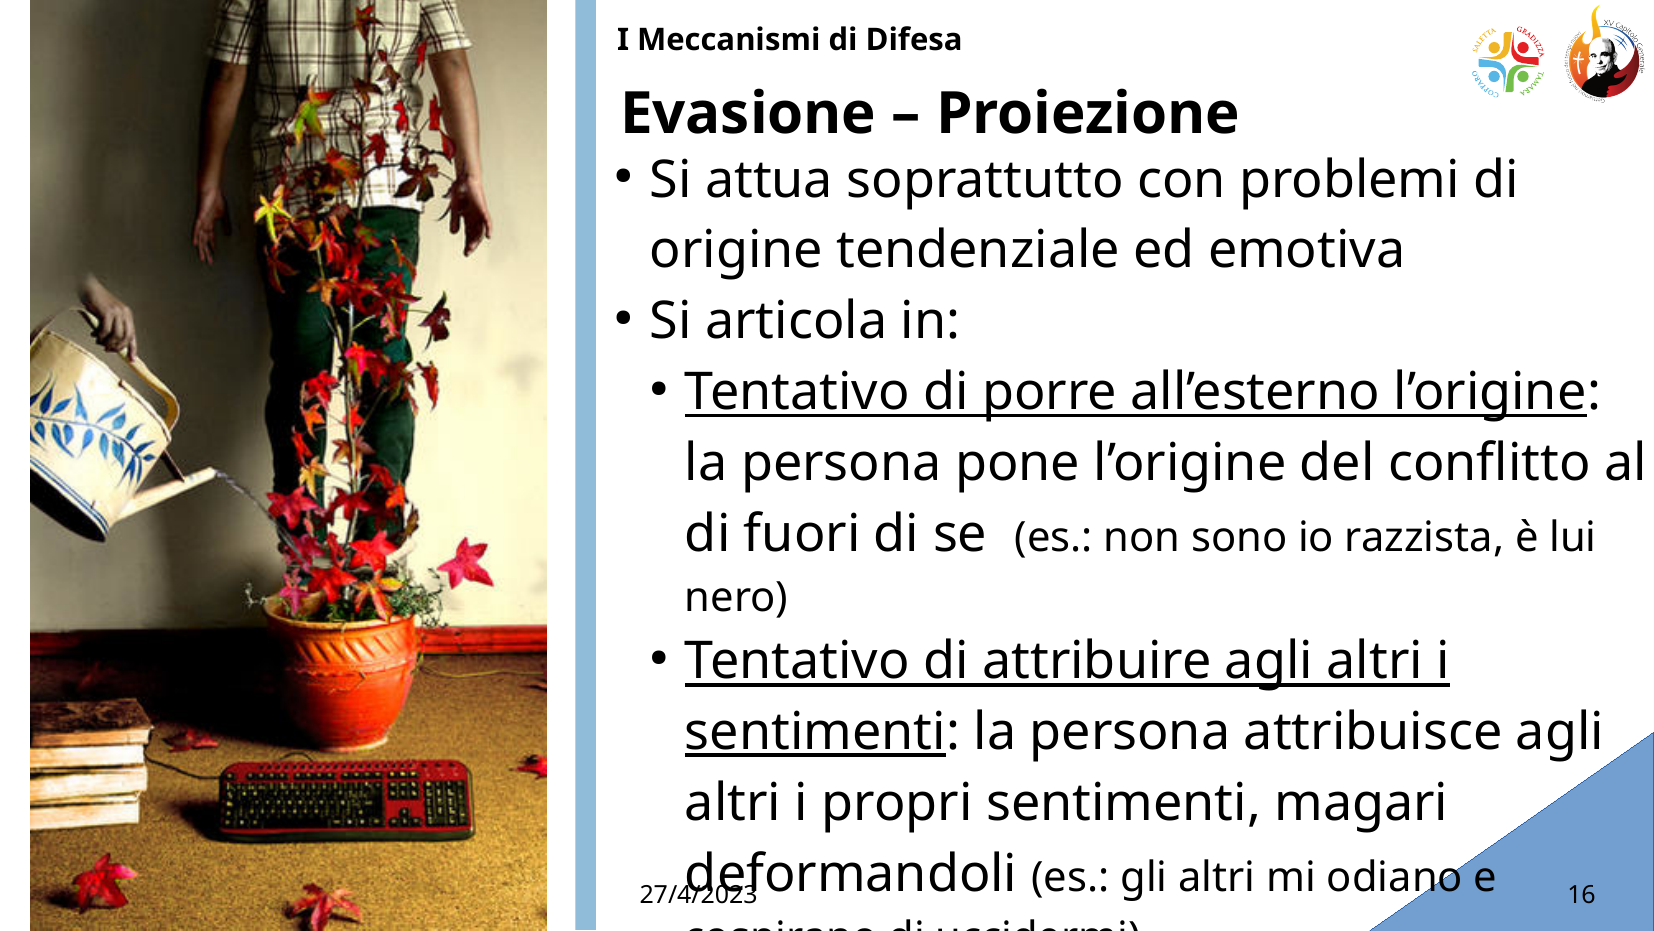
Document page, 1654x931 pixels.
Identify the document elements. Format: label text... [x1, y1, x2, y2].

picture [30, 0, 547, 931]
text_box I Meccanismi di Difesa [602, 9, 1335, 63]
title Evasione – Proiezione [620, 70, 1617, 142]
picture [1563, 4, 1646, 103]
subtitle Si attua soprattutto con problemi di origine tendenziale ed emotiva Si articola in: Tentativo di porre all’esterno l’origine: la persona pone l’origine del conflitto al di fuori di se (es.: non sono io razzista, è lui nero) Tentativo di attribuire agli altri i sentimenti: la persona attribuisce agli altri i propri sentimenti, magari deformandoli (es.: gli altri mi odiano e cospirano di uccidermi) [614, 141, 1654, 877]
